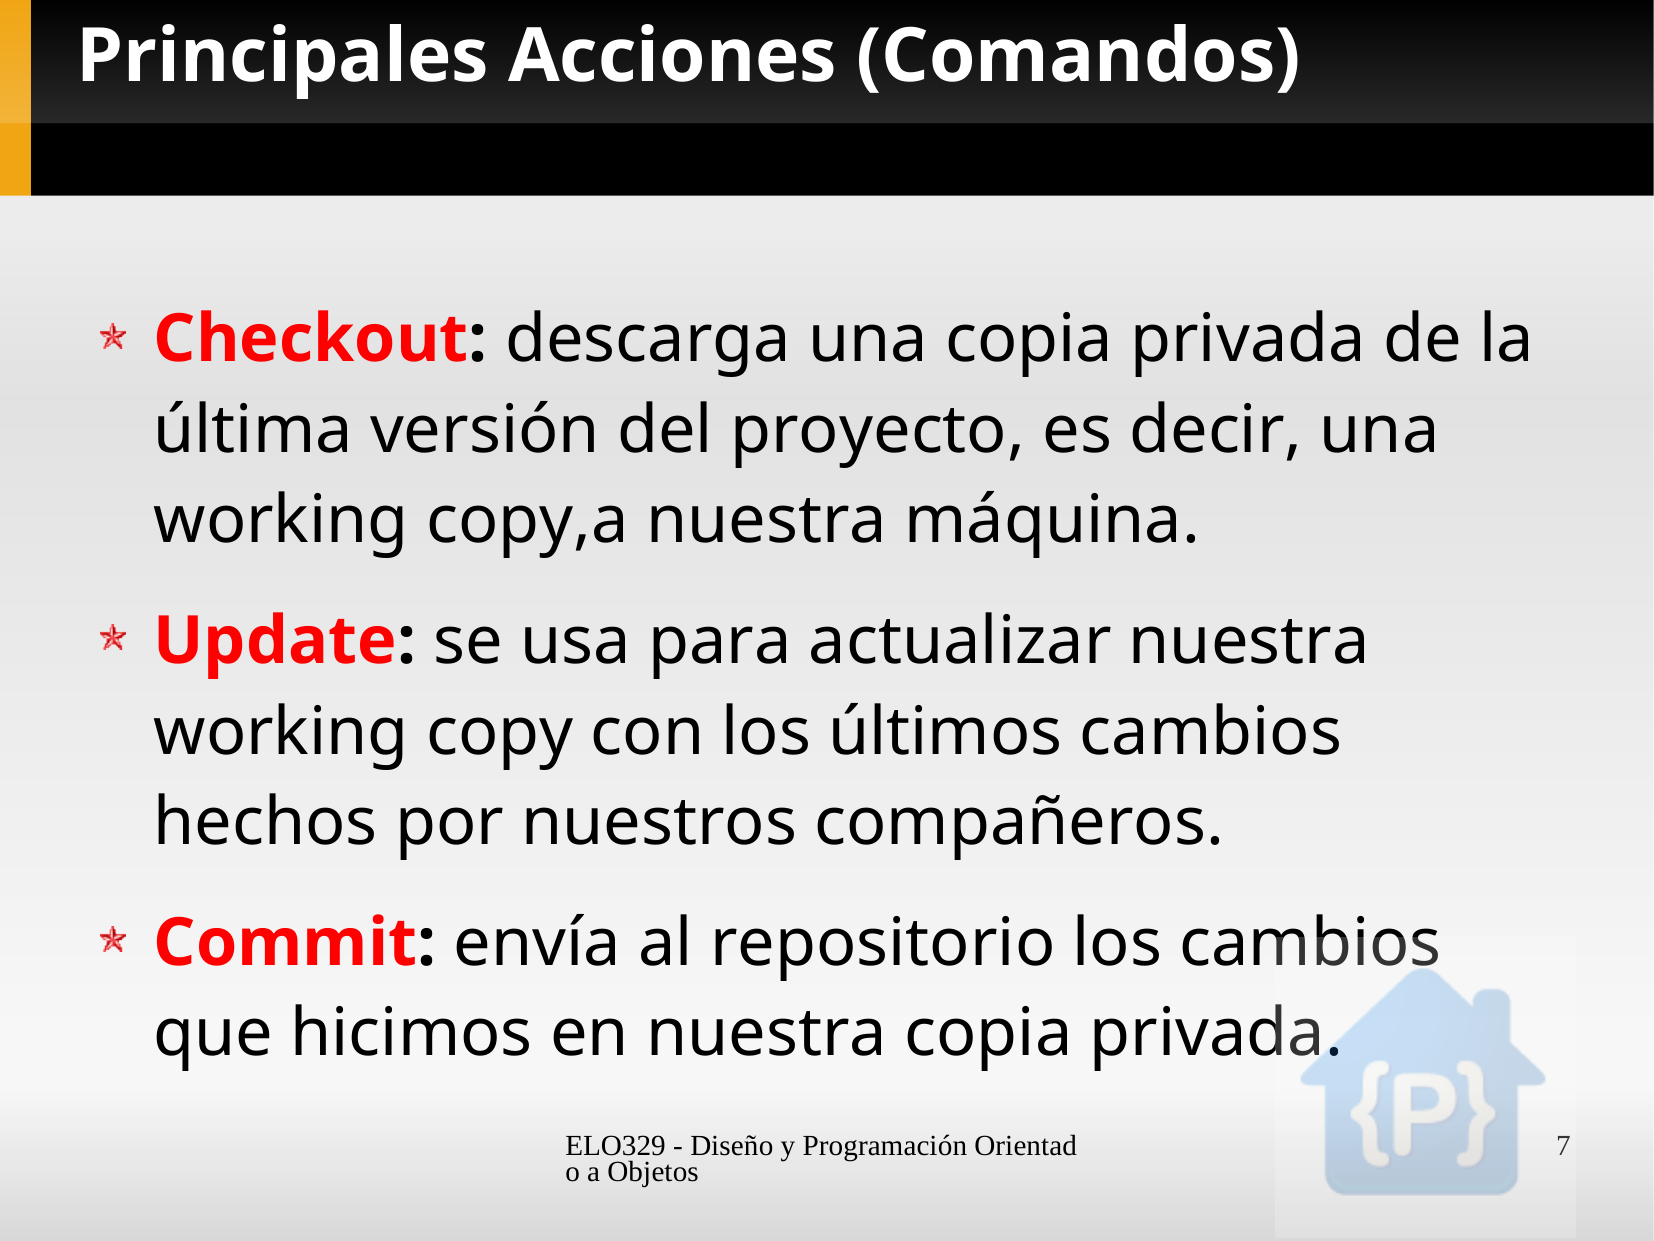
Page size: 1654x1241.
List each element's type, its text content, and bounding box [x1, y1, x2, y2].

title Principales Acciones (Comandos) [76, 0, 1565, 208]
picture [0, 0, 1654, 1241]
list Checkout: descarga una copia privada de la última versión del proyecto, es decir, una working copy,a nuestra máquina. Update: se usa para actualizar nuestra working copy con los últimos cambios hechos por nuestros compañeros. Commit: envía al repositorio los cambios que hicimos en nuestra copia privada. [82, 290, 1571, 1109]
